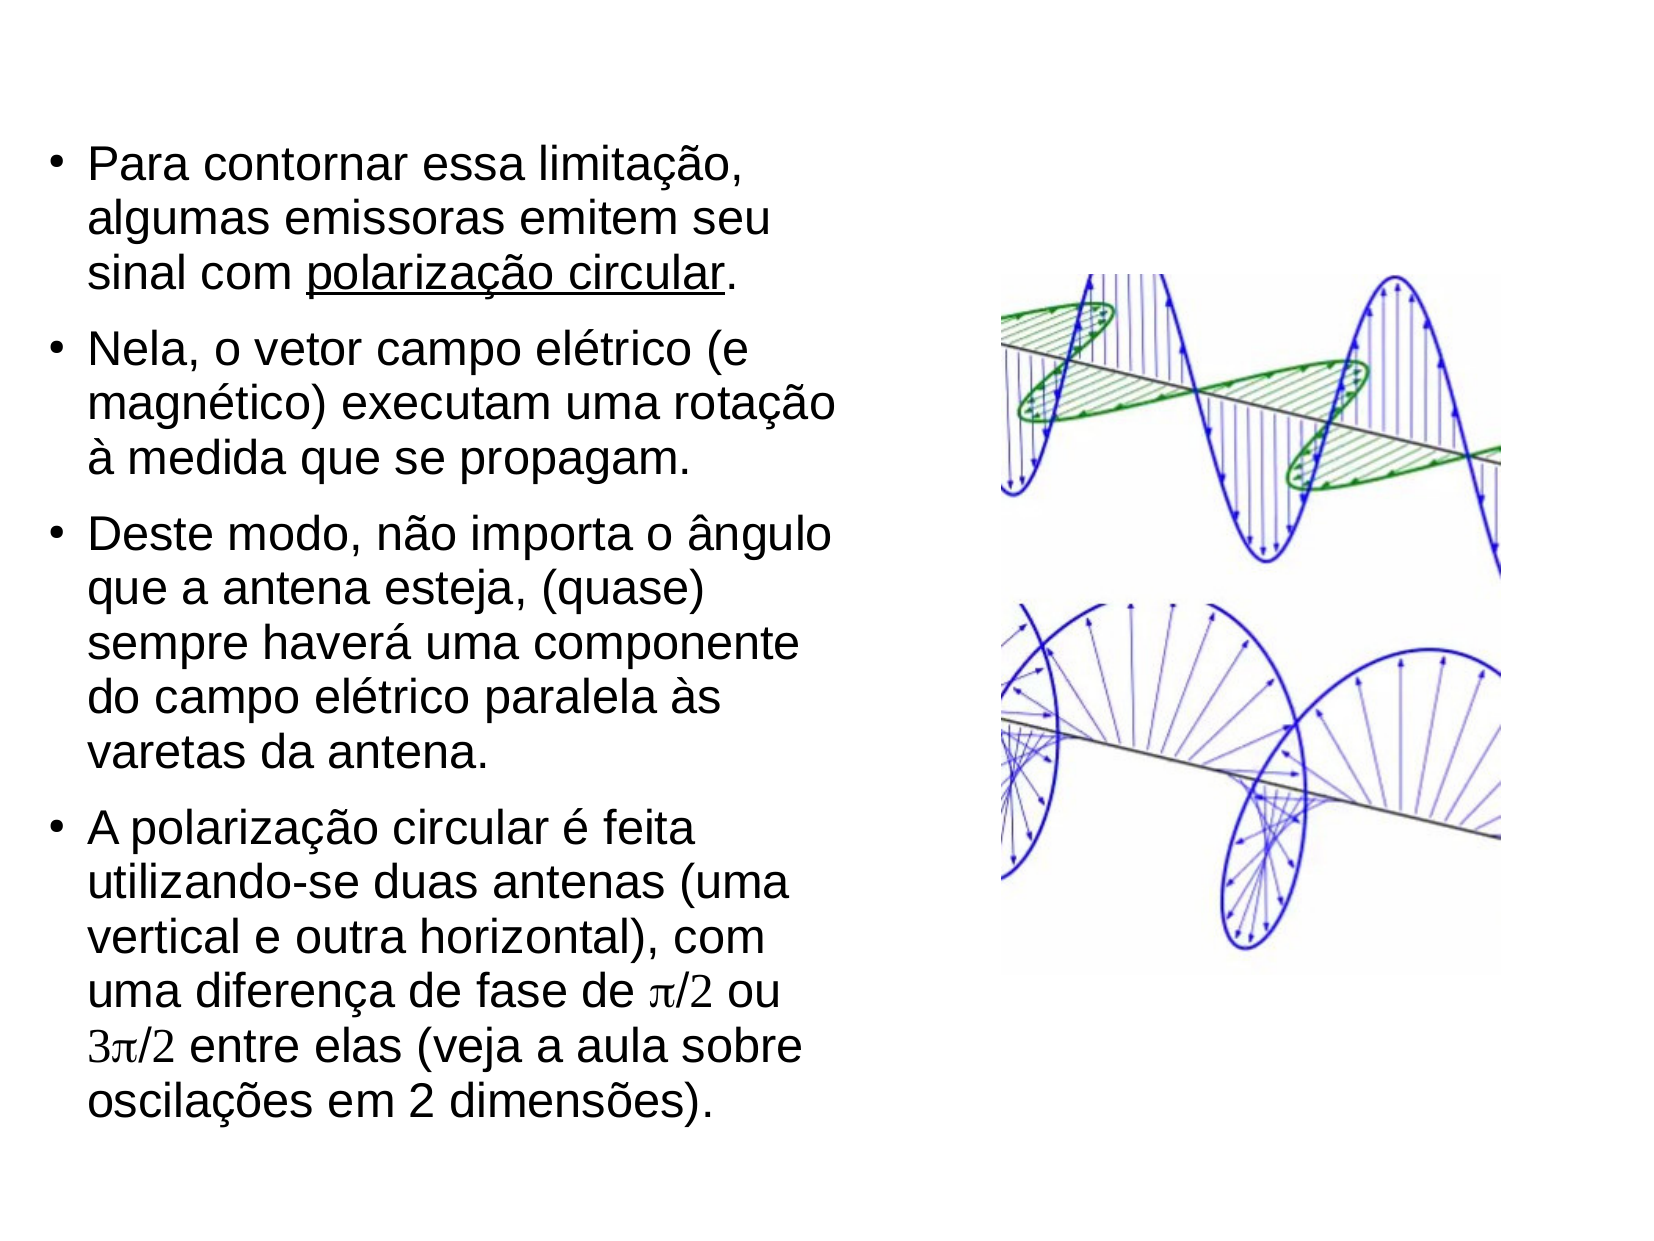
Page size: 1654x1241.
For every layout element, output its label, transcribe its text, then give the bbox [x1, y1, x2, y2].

picture [1001, 274, 1501, 975]
list Para contornar essa limitação, algumas emissoras emitem seu sinal com polarização circular. Nela, o vetor campo elétrico (e magnético) executam uma rotação à medida que se propagam. Deste modo, não importa o ângulo que a antena esteja, (quase) sempre haverá uma componente do campo elétrico paralela às varetas da antena. A polarização circular é feita utilizando-se duas antenas (uma vertical e outra horizontal), com uma diferença de fase de p/2 ou 3p/2 entre elas (veja a aula sobre oscilações em 2 dimensões). [35, 135, 839, 1152]
